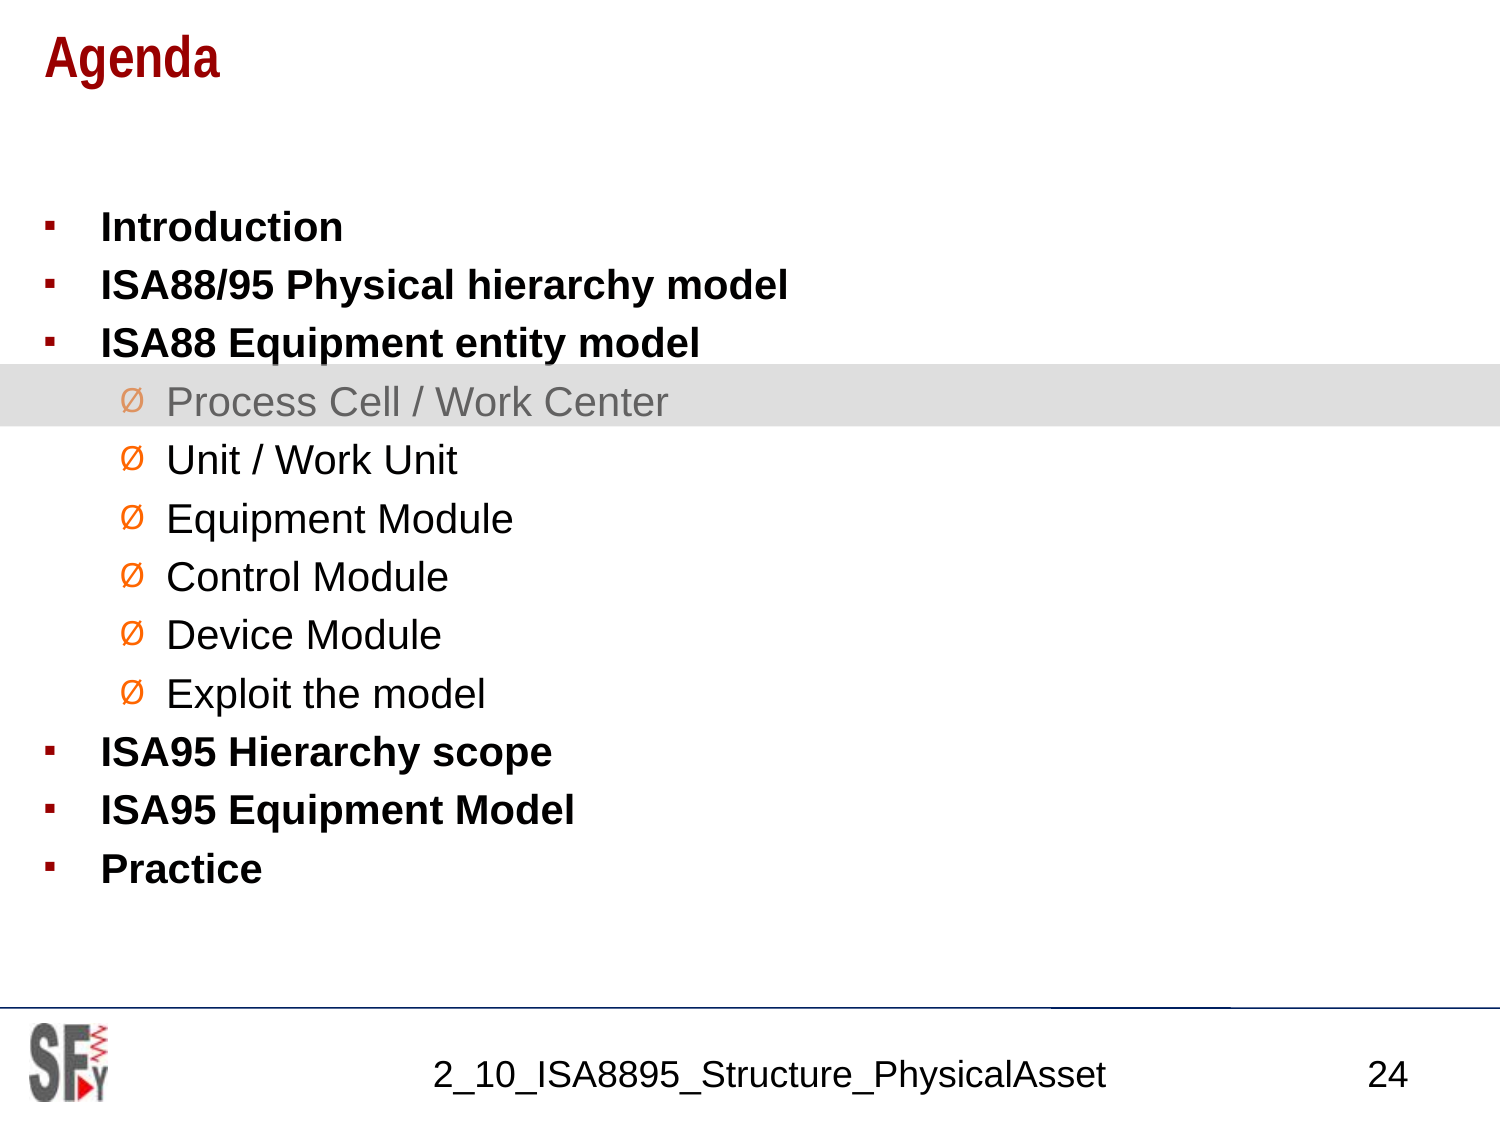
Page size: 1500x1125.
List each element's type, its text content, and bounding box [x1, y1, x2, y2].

title Agenda [29, 12, 1471, 138]
slide_number <numéro> [1352, 1034, 1490, 1103]
picture [29, 1023, 108, 1102]
list Introduction ISA88/95 Physical hierarchy model ISA88 Equipment entity model Process Cell / Work Center Unit / Work Unit Equipment Module Control Module Device Module Exploit the model ISA95 Hierarchy scope ISA95 Equipment Model Practice [29, 427, 1471, 988]
footer 2_10_ISA8895_Structure_PhysicalAsset [417, 1034, 1352, 1103]
list Introduction ISA88/95 Physical hierarchy model ISA88 Equipment entity model Process Cell / Work Center Unit / Work Unit Equipment Module Control Module Device Module Exploit the model ISA95 Hierarchy scope ISA95 Equipment Model Practice [29, 184, 1471, 364]
text_box [0, 364, 1500, 427]
